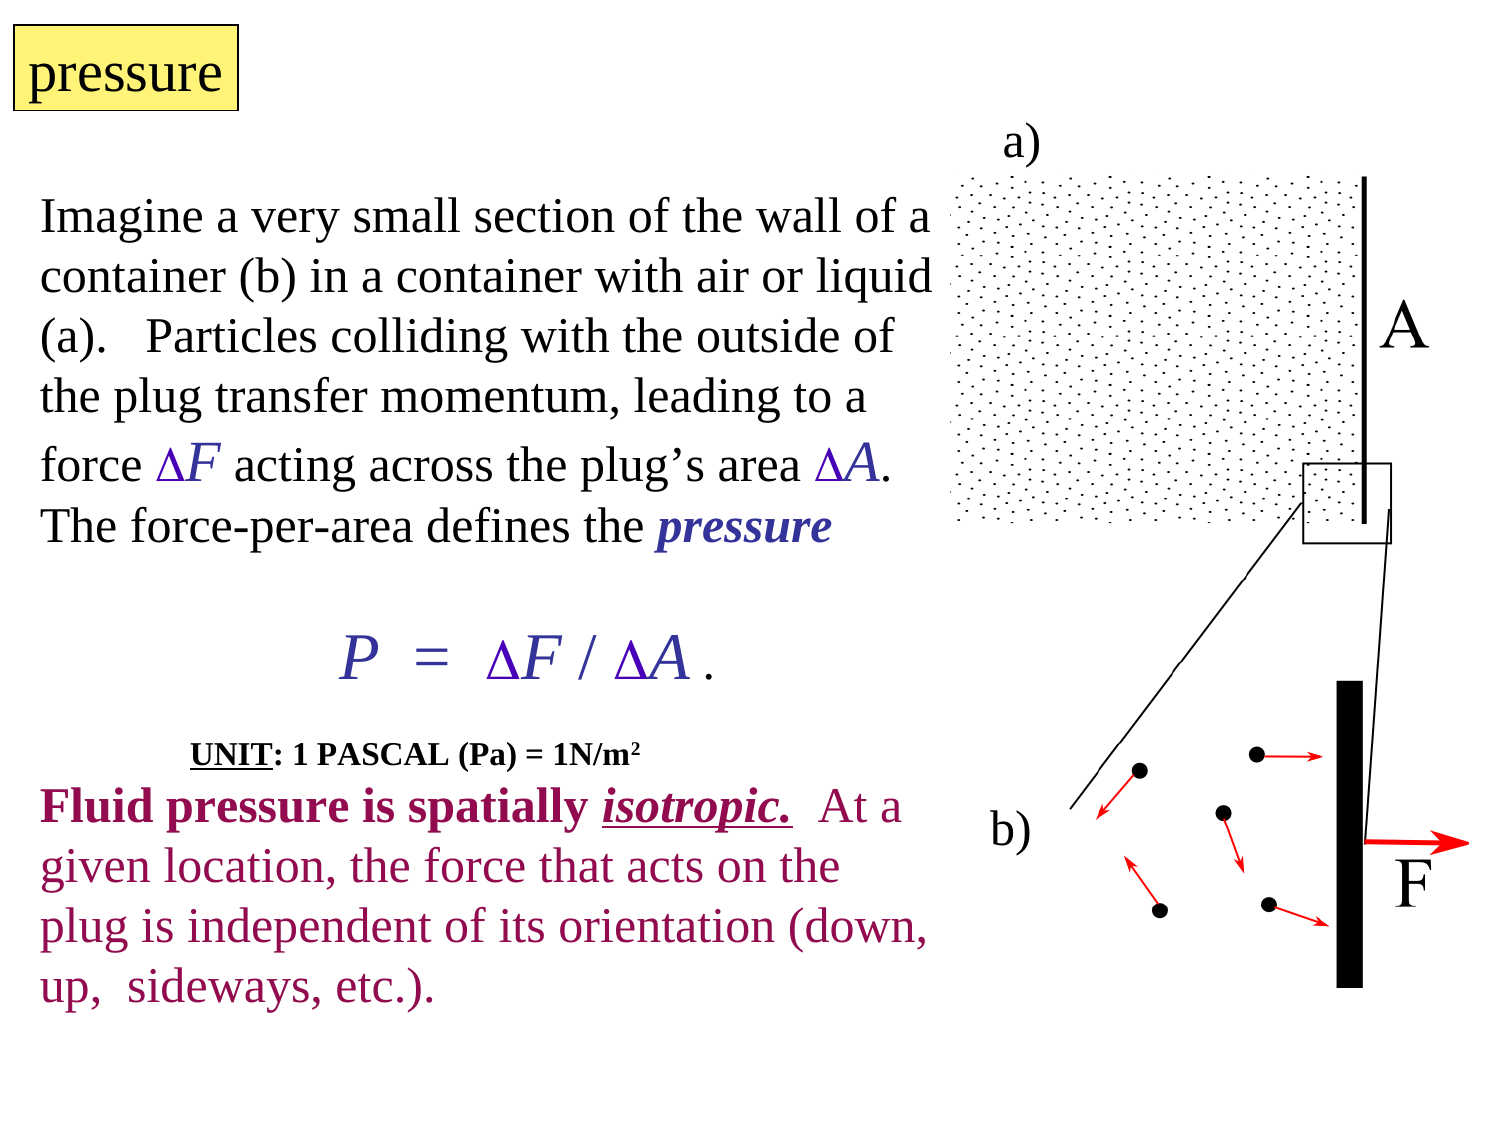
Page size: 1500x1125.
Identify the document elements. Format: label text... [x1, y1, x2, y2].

text_box b) [975, 787, 1047, 863]
text_box pressure [13, 24, 239, 111]
text_box Imagine a very small section of the wall of a container (b) in a container with air or liquid (a). Particles colliding with the outside of the plug transfer momentum, leading to a force ΔF acting across the plug’s area ΔA. The force-per-area defines the pressure P = ΔF / ΔA . UNIT: 1 PASCAL (Pa) = 1N/m2 Fluid pressure is spatially isotropic. At a given location, the force that acts on the plug is independent of its orientation (down, up, sideways, etc.). [24, 174, 951, 1021]
picture [950, 174, 1469, 988]
text_box a) [987, 99, 1057, 176]
